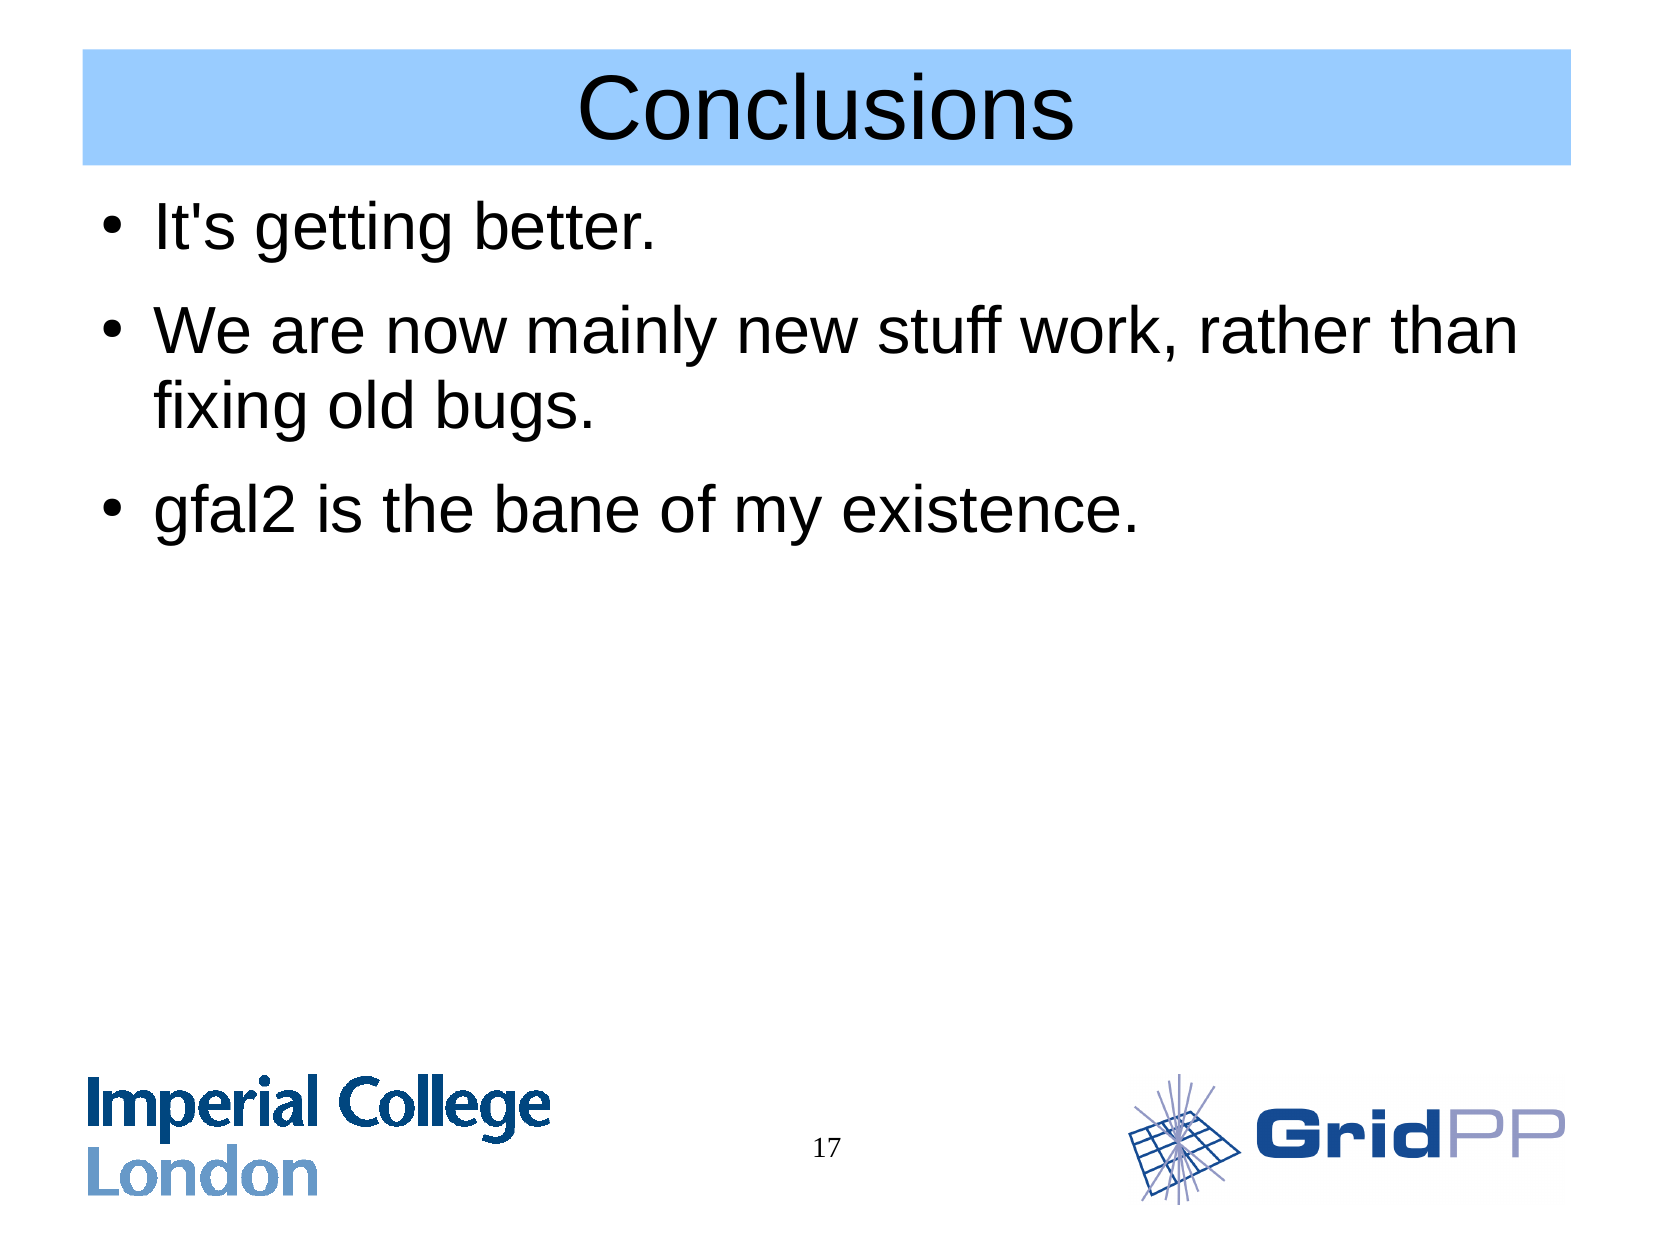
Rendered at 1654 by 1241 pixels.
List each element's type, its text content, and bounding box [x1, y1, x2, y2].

picture [88, 1075, 550, 1196]
picture [1128, 1075, 1565, 1205]
list It's getting better. We are now mainly new stuff work, rather than fixing old bugs. gfal2 is the bane of my existence. [82, 188, 1571, 1075]
title Conclusions [82, 49, 1571, 166]
